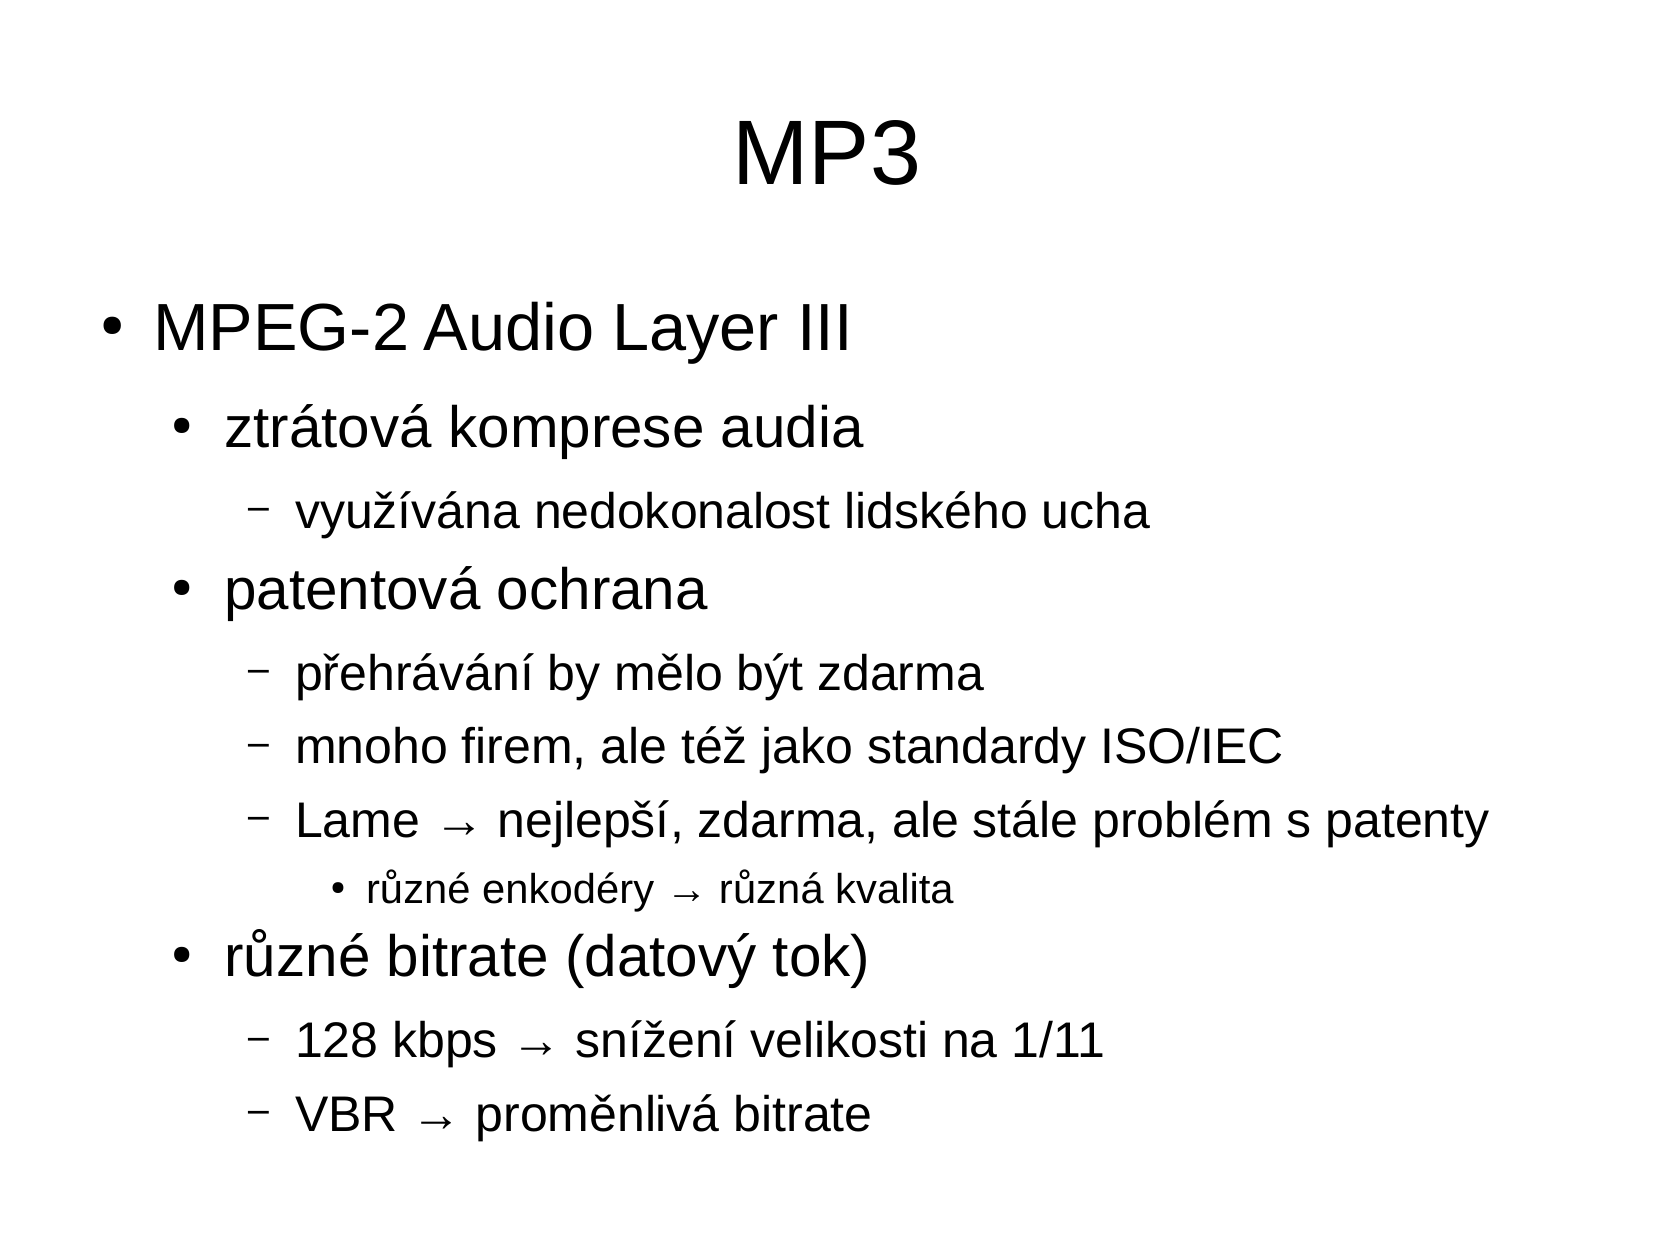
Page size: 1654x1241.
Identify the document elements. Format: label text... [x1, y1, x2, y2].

title MP3 [82, 49, 1571, 257]
list MPEG-2 Audio Layer III ztrátová komprese audia využívána nedokonalost lidského ucha patentová ochrana přehrávání by mělo být zdarma mnoho firem, ale též jako standardy ISO/IEC Lame → nejlepší, zdarma, ale stále problém s patenty různé enkodéry → různá kvalita různé bitrate (datový tok) 128 kbps → snížení velikosti na 1/11 VBR → proměnlivá bitrate [82, 290, 1571, 1109]
